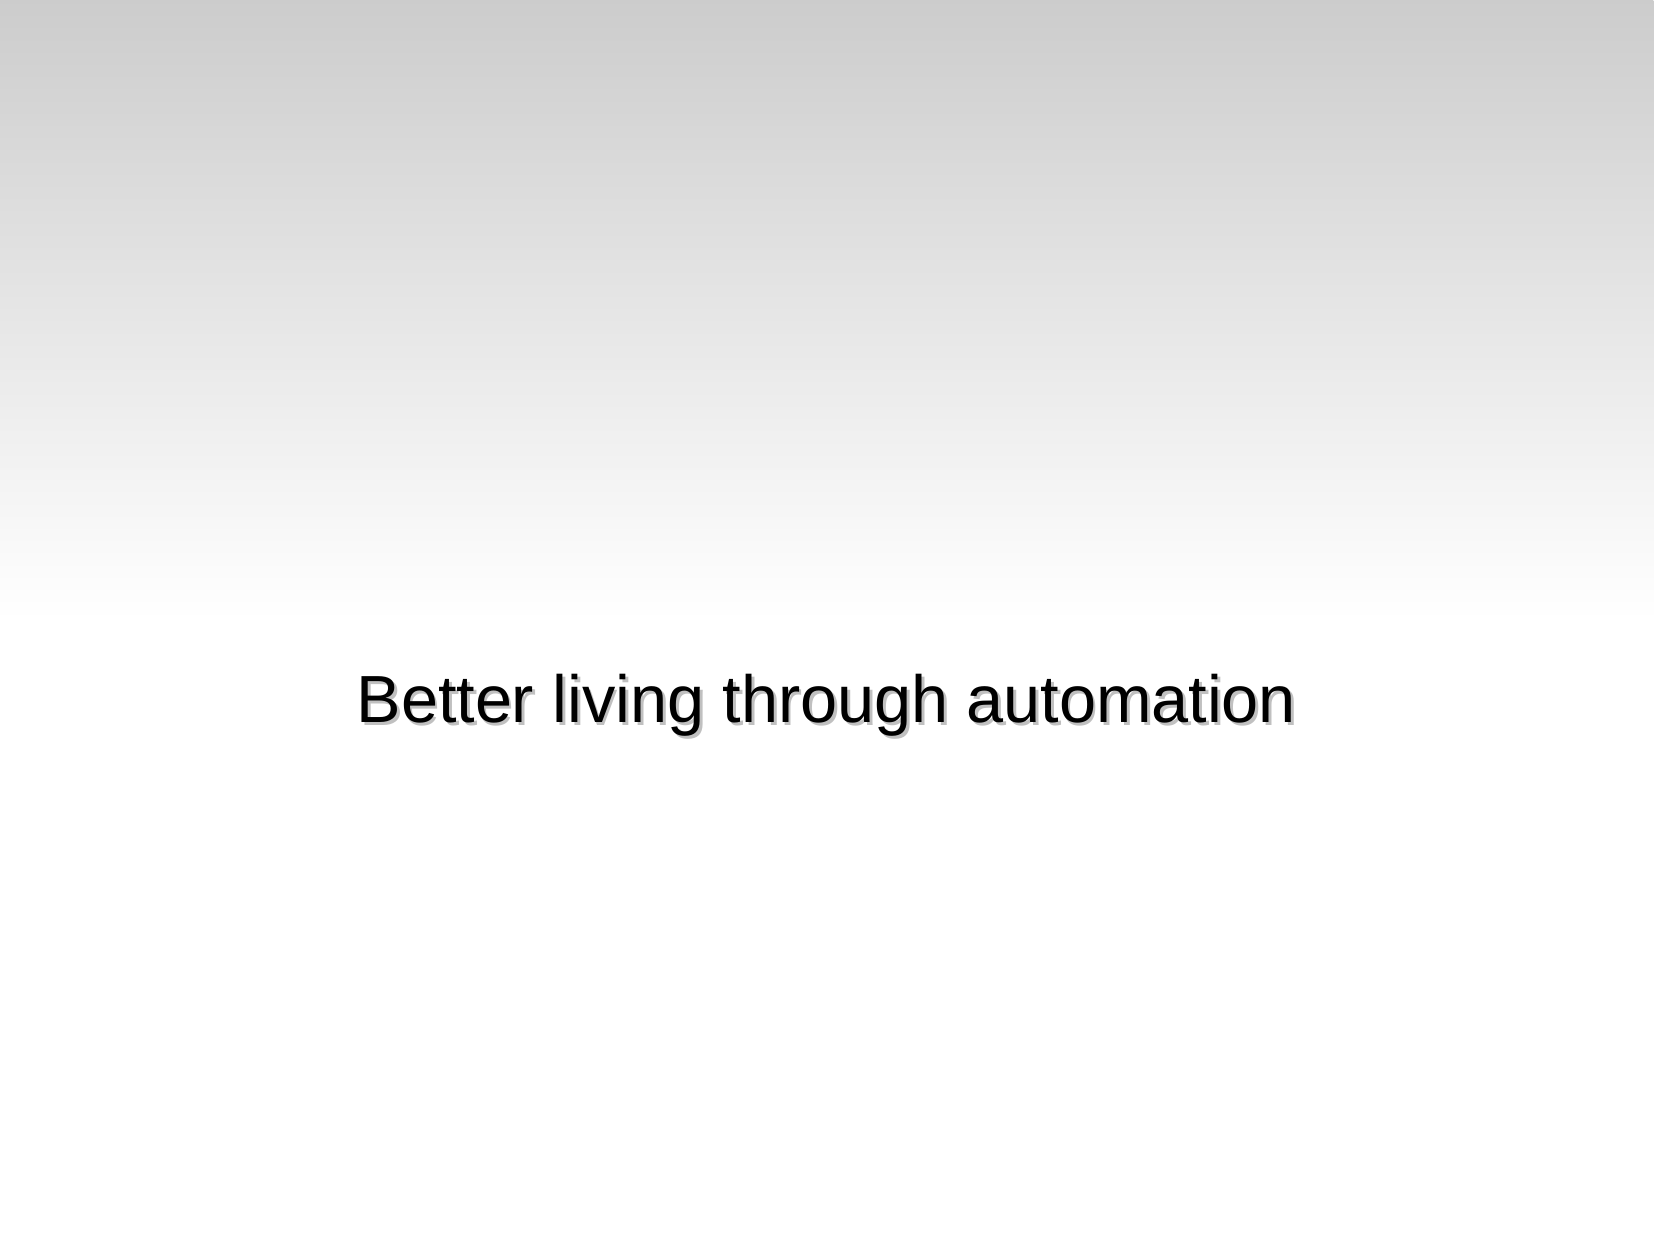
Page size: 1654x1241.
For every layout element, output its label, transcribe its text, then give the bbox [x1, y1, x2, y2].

subtitle Better living through automation [82, 290, 1571, 1109]
